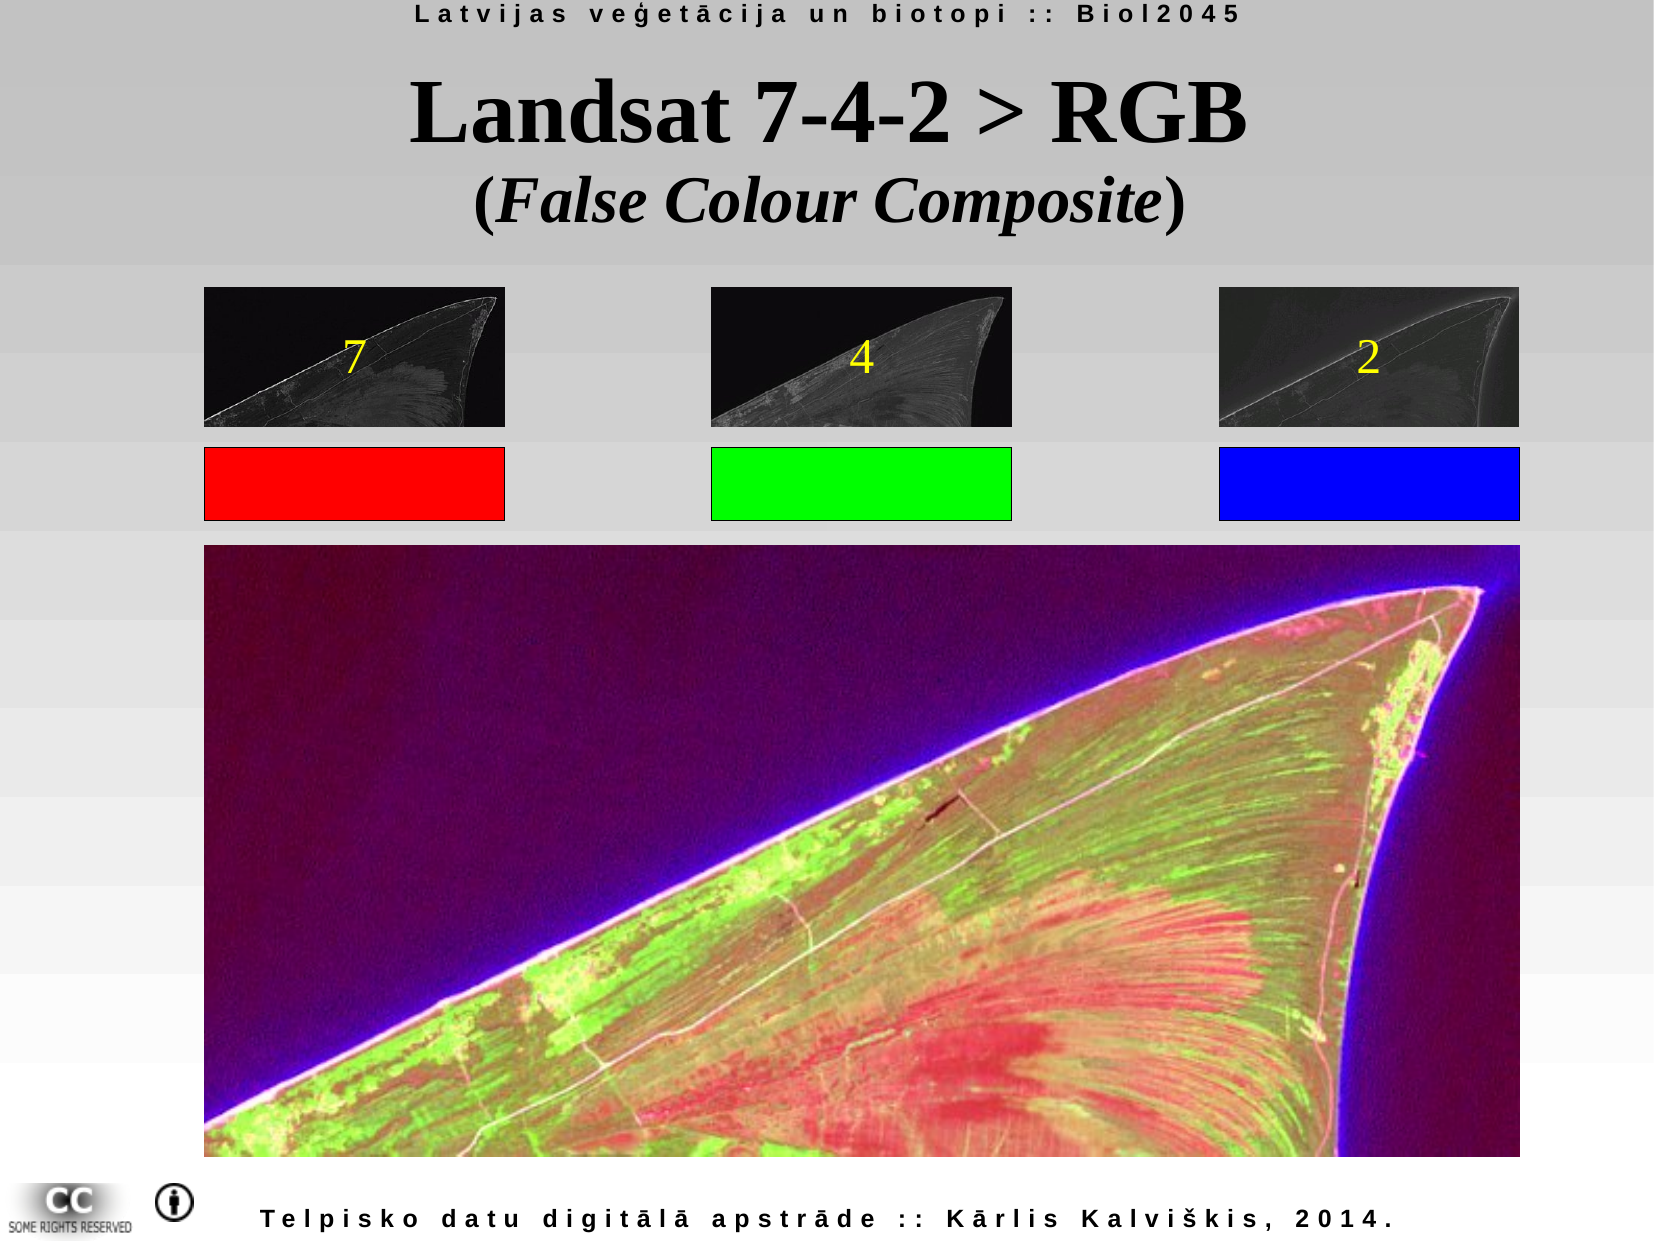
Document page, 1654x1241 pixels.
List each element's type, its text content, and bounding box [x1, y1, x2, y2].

text_box [711, 447, 1012, 521]
text_box [204, 447, 505, 521]
title Landsat 7-4-2 > RGB (False Colour Composite) [34, 61, 1626, 296]
picture [0, 0, 1654, 1241]
text_box [1219, 447, 1520, 521]
